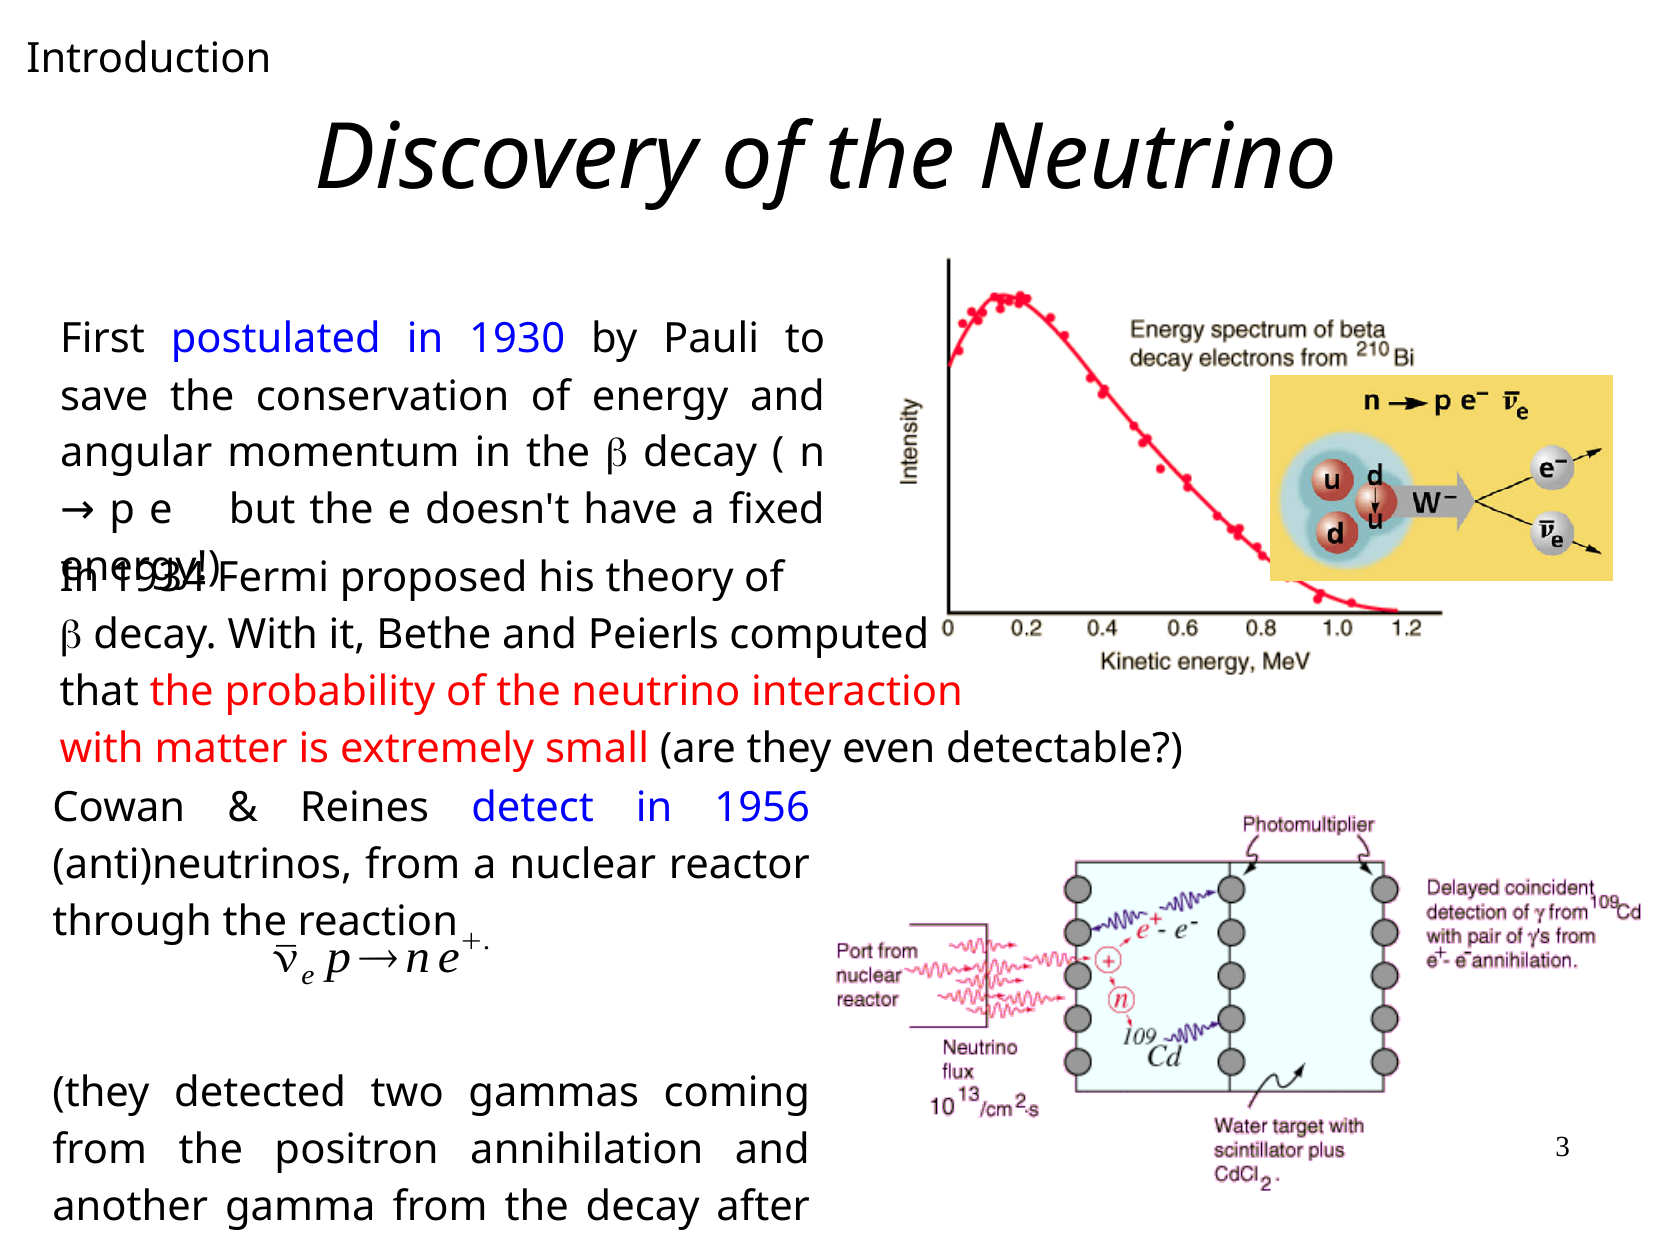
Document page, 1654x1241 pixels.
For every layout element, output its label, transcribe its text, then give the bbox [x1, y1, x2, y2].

chart [265, 923, 497, 993]
text_box Cowan & Reines detect in 1956 (anti)neutrinos, from a nuclear reactor through the reaction (they detected two gammas coming from the positron annihilation and another gamma from the decay after the neutron is captured by the Cadmium). [37, 769, 826, 1235]
text_box Introduction [11, 20, 392, 90]
text_box First postulated in 1930 by Pauli to save the conservation of energy and angular momentum in the b decay ( n → p e but the e doesn't have a fixed energy!) [45, 300, 841, 521]
text_box In 1934 Fermi proposed his theory of b decay. With it, Bethe and Peierls computed that the probability of the neutrino interaction with matter is extremely small (are they even detectable?) [44, 539, 1143, 760]
picture [825, 804, 1653, 1201]
picture [887, 250, 1613, 695]
title Discovery of the Neutrino [82, 56, 1571, 250]
